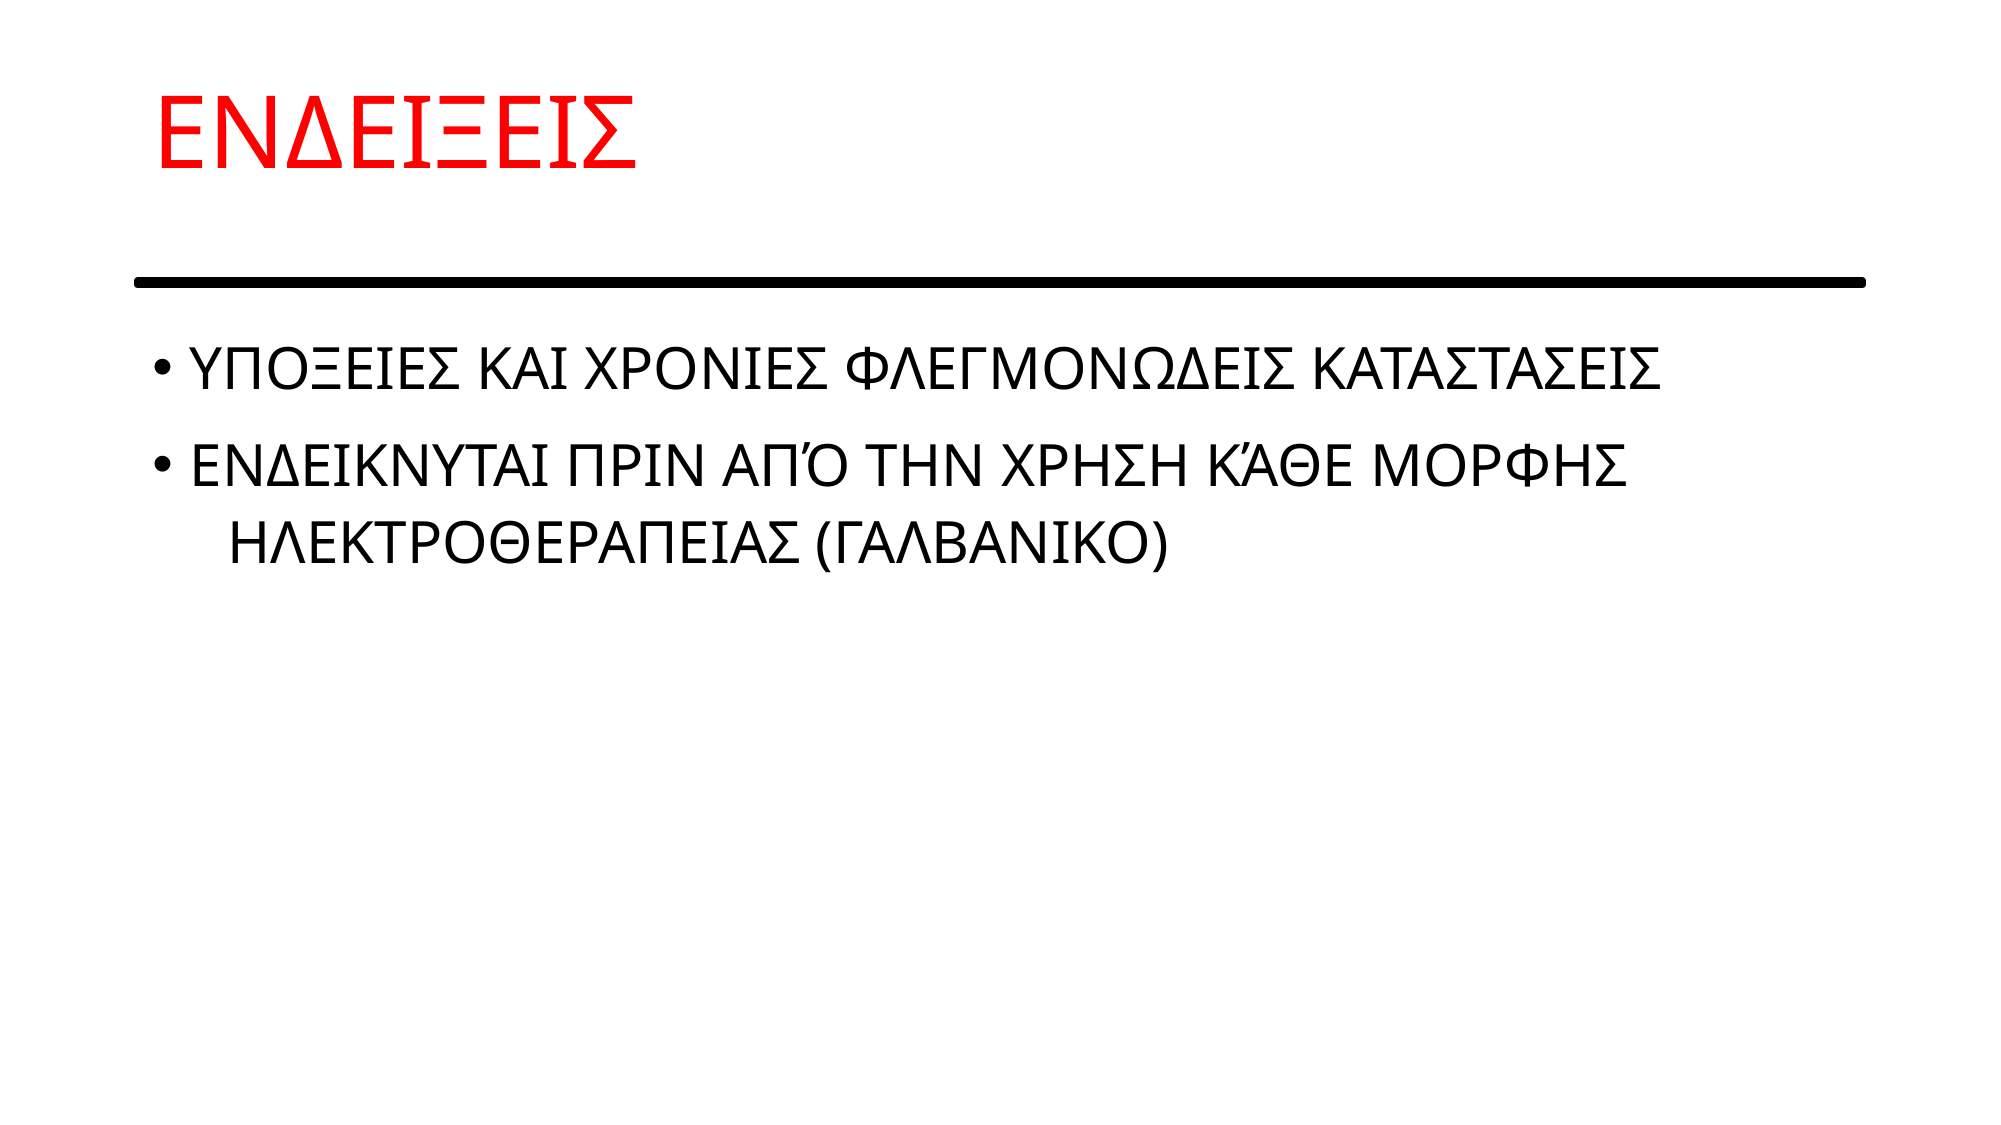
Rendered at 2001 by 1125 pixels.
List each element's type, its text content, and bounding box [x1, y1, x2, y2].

list ΥΠΟΞΕΙΕΣ ΚΑΙ ΧΡΟΝΙΕΣ ΦΛΕΓΜΟΝΩΔΕΙΣ ΚΑΤΑΣΤΑΣΕΙΣ ΕΝΔΕΙΚΝΥΤΑΙ ΠΡΙΝ ΑΠΌ ΤΗΝ ΧΡΗΣΗ ΚΆΘΕ ΜΟΡΦΗΣ ΗΛΕΚΤΡΟΘΕΡΑΠΕΙΑΣ (ΓΑΛΒΑΝΙΚΟ) [137, 316, 1863, 721]
title ΕΝΔΕΙΞΕΙΣ [137, 59, 771, 197]
